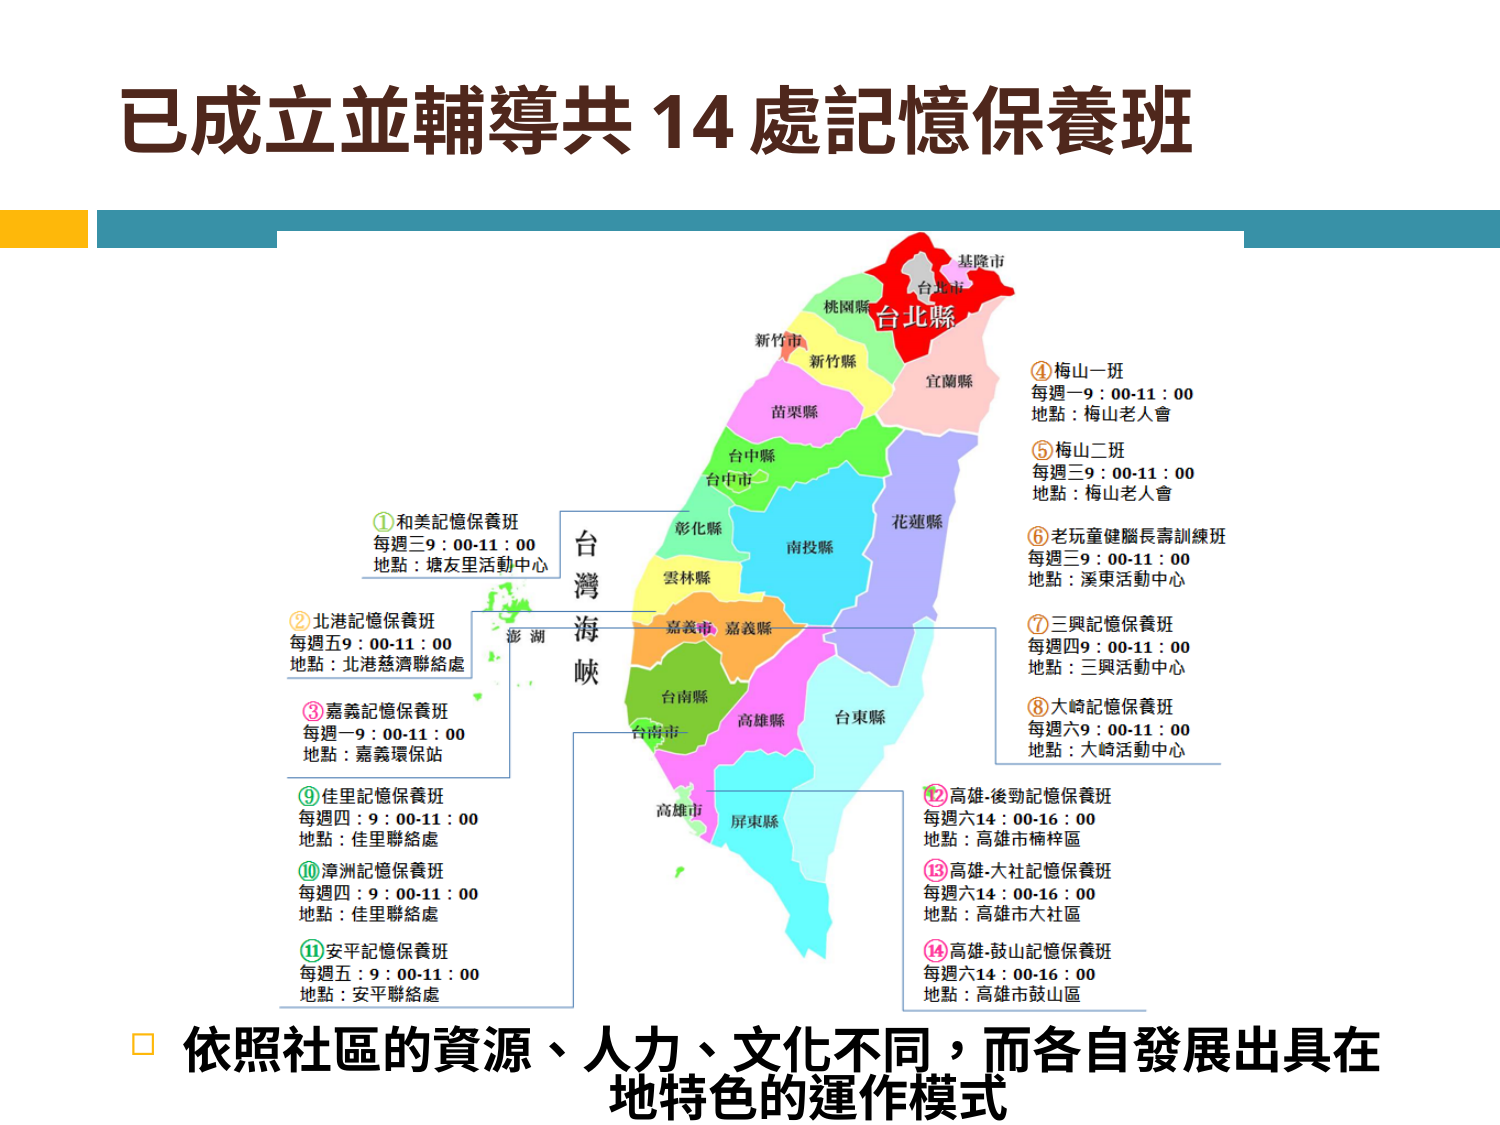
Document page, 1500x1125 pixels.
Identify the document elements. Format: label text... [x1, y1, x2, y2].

title 已成立並輔導共14處記憶保養班 [100, 37, 1438, 201]
list 依照社區的資源、人力、文化不同，而各自發展出具在地特色的運作模式 [100, 1023, 1412, 1125]
picture [277, 231, 1244, 1023]
